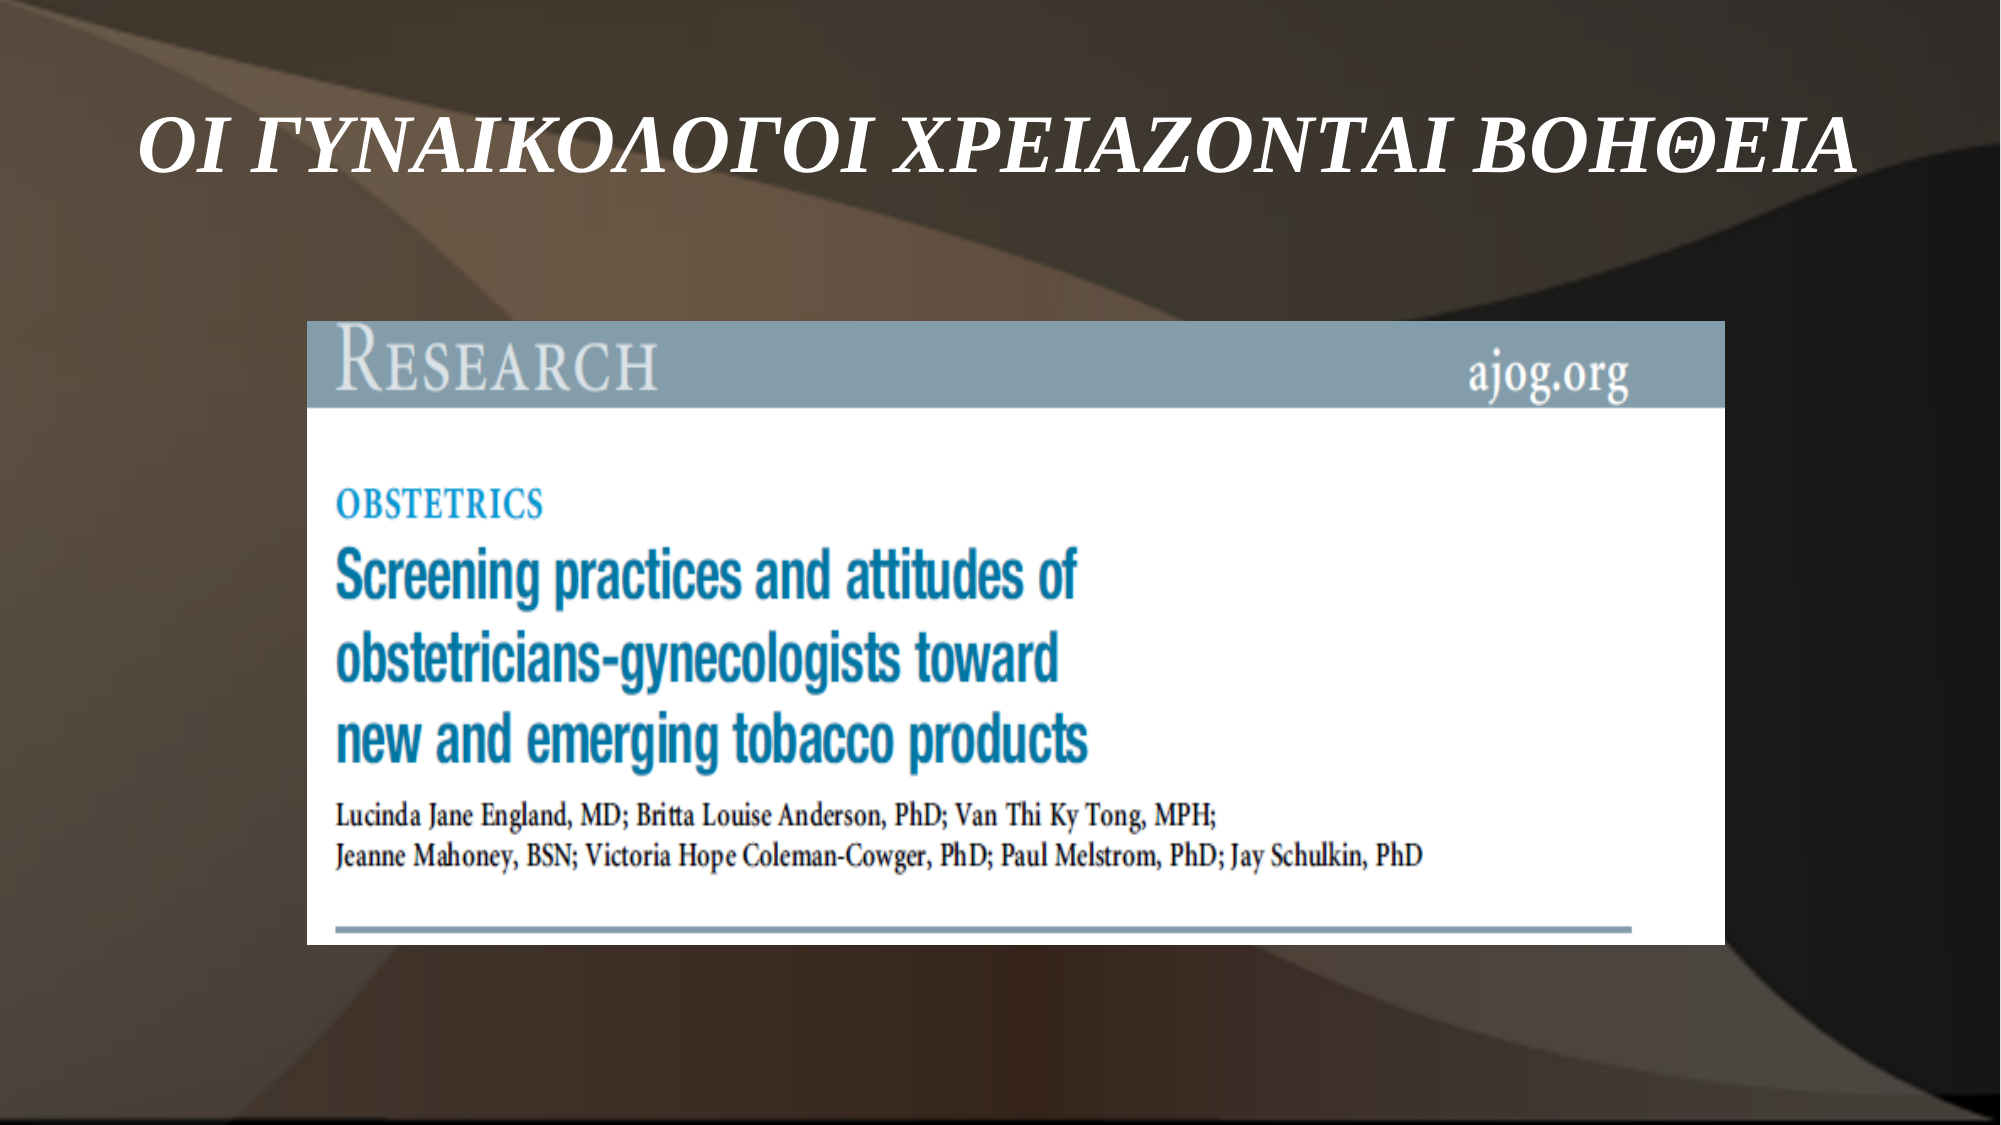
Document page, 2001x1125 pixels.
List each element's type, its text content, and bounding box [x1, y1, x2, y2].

picture [307, 321, 1725, 945]
title ΟΙ ΓΥΝΑΙΚΟΛΟΓΟΙ ΧΡΕΙΑΖΟΝΤΑΙ ΒΟΗΘΕΙΑ [99, 44, 1900, 233]
